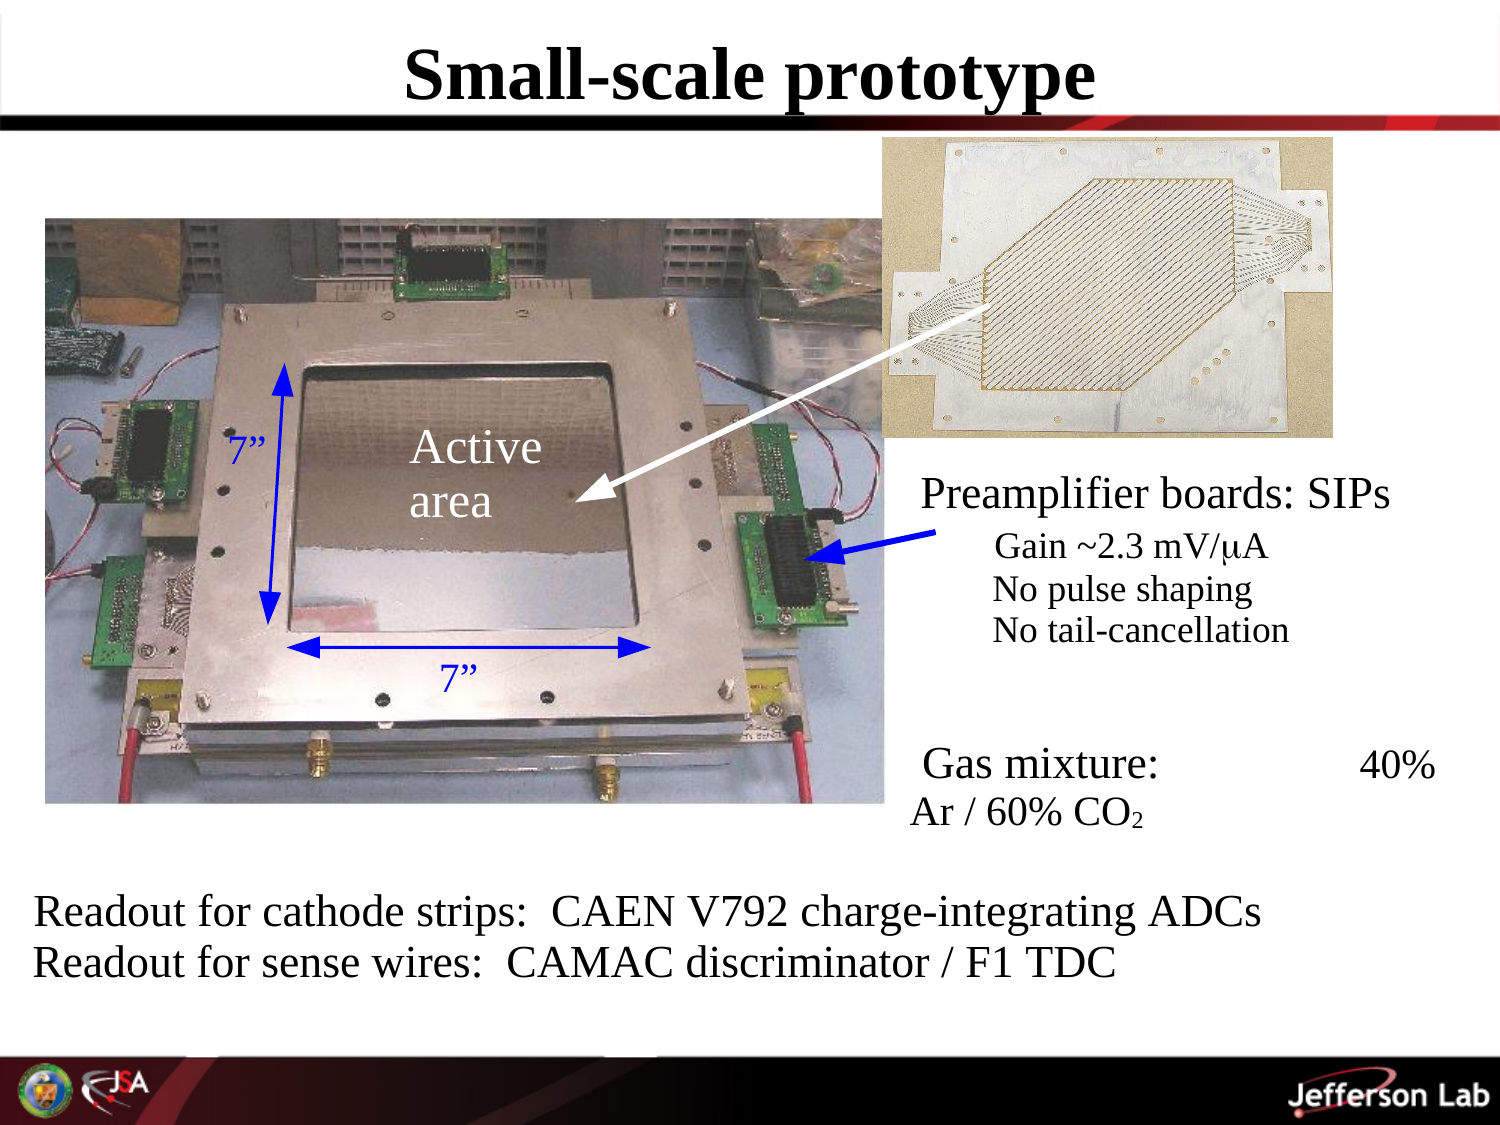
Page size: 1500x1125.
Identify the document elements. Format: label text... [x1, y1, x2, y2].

picture [0, 0, 1500, 1125]
text_box 7” [439, 656, 484, 708]
text_box Readout for cathode strips: CAEN V792 charge-integrating ADCs Readout for sense wires: CAMAC discriminator / F1 TDC [20, 883, 1485, 1040]
title Small-scale prototype [112, 0, 1388, 151]
text_box 7” [227, 427, 272, 479]
text_box Active area [409, 420, 558, 541]
text_box Preamplifier boards: SIPs Gain ~2.3 mV/A No pulse shaping No tail-cancellation [907, 465, 1484, 739]
text_box Gas mixture: 40% Ar / 60% CO2 [909, 734, 1477, 870]
